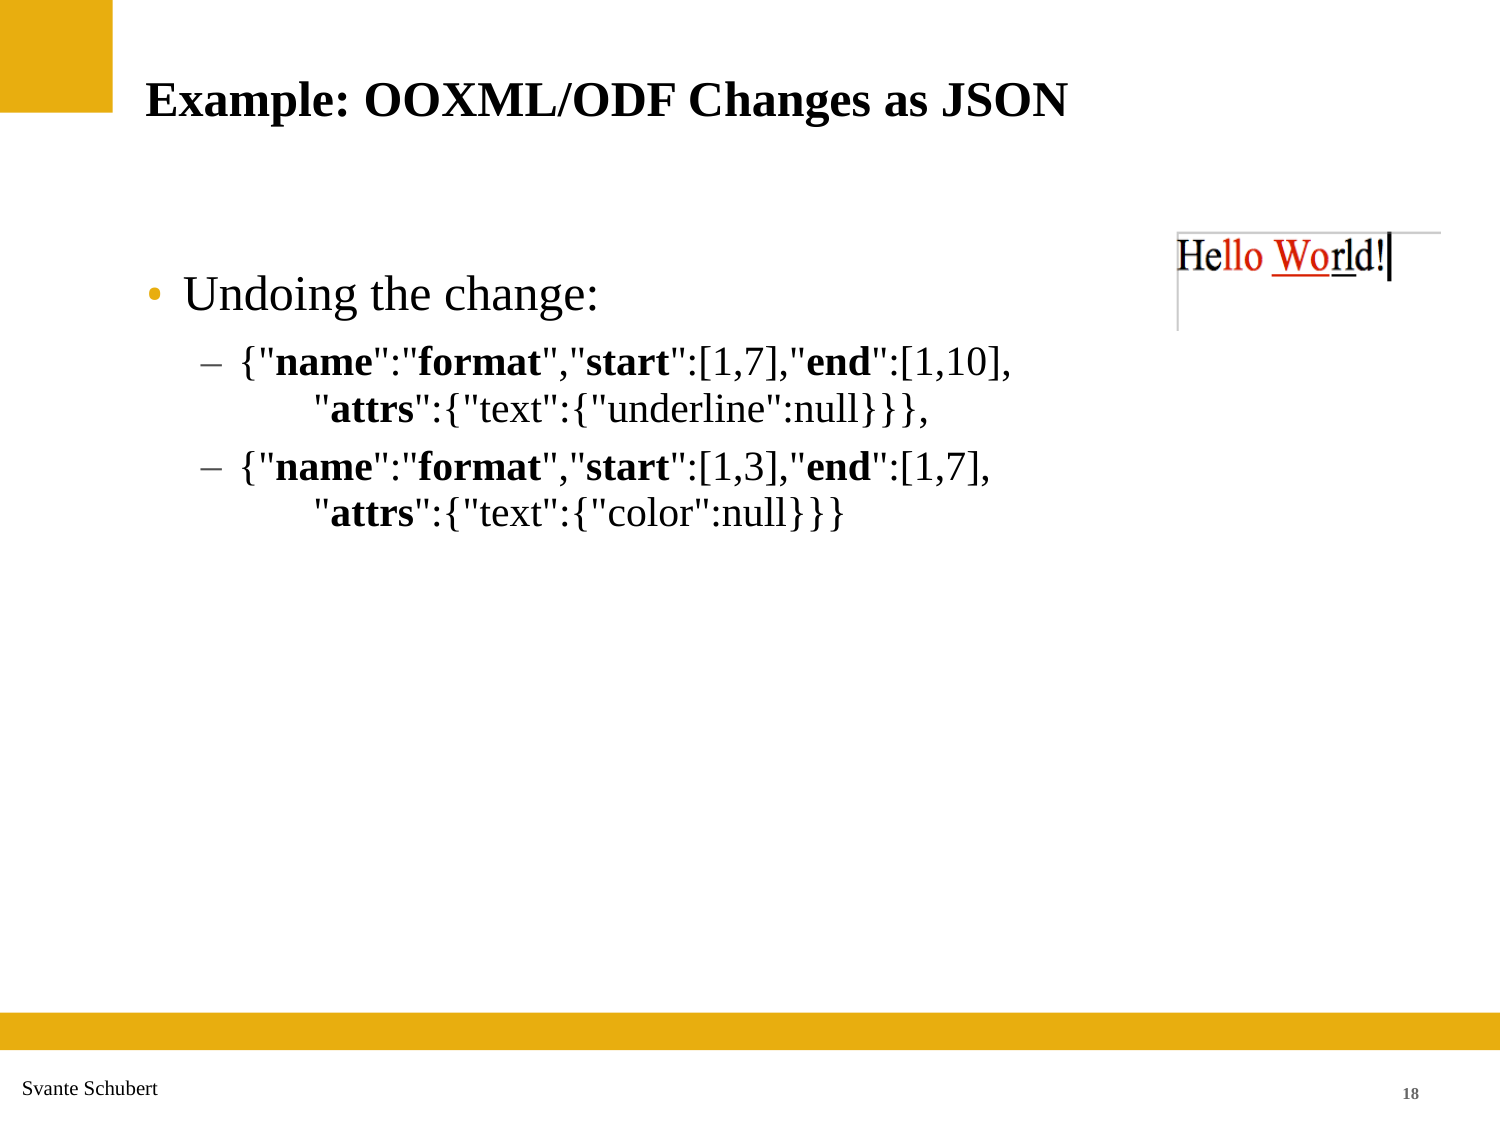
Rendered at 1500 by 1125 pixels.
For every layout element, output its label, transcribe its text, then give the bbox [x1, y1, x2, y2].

title Example: OOXML/ODF Changes as JSON [145, 67, 1388, 219]
picture [1123, 149, 1441, 331]
list Undoing the change: {"name":"format","start":[1,7],"end":[1,10], "attrs":{"text":{"underline":null}}}, {"name":"format","start":[1,3],"end":[1,7], "attrs":{"text":{"color":null}}} [145, 265, 1423, 1009]
